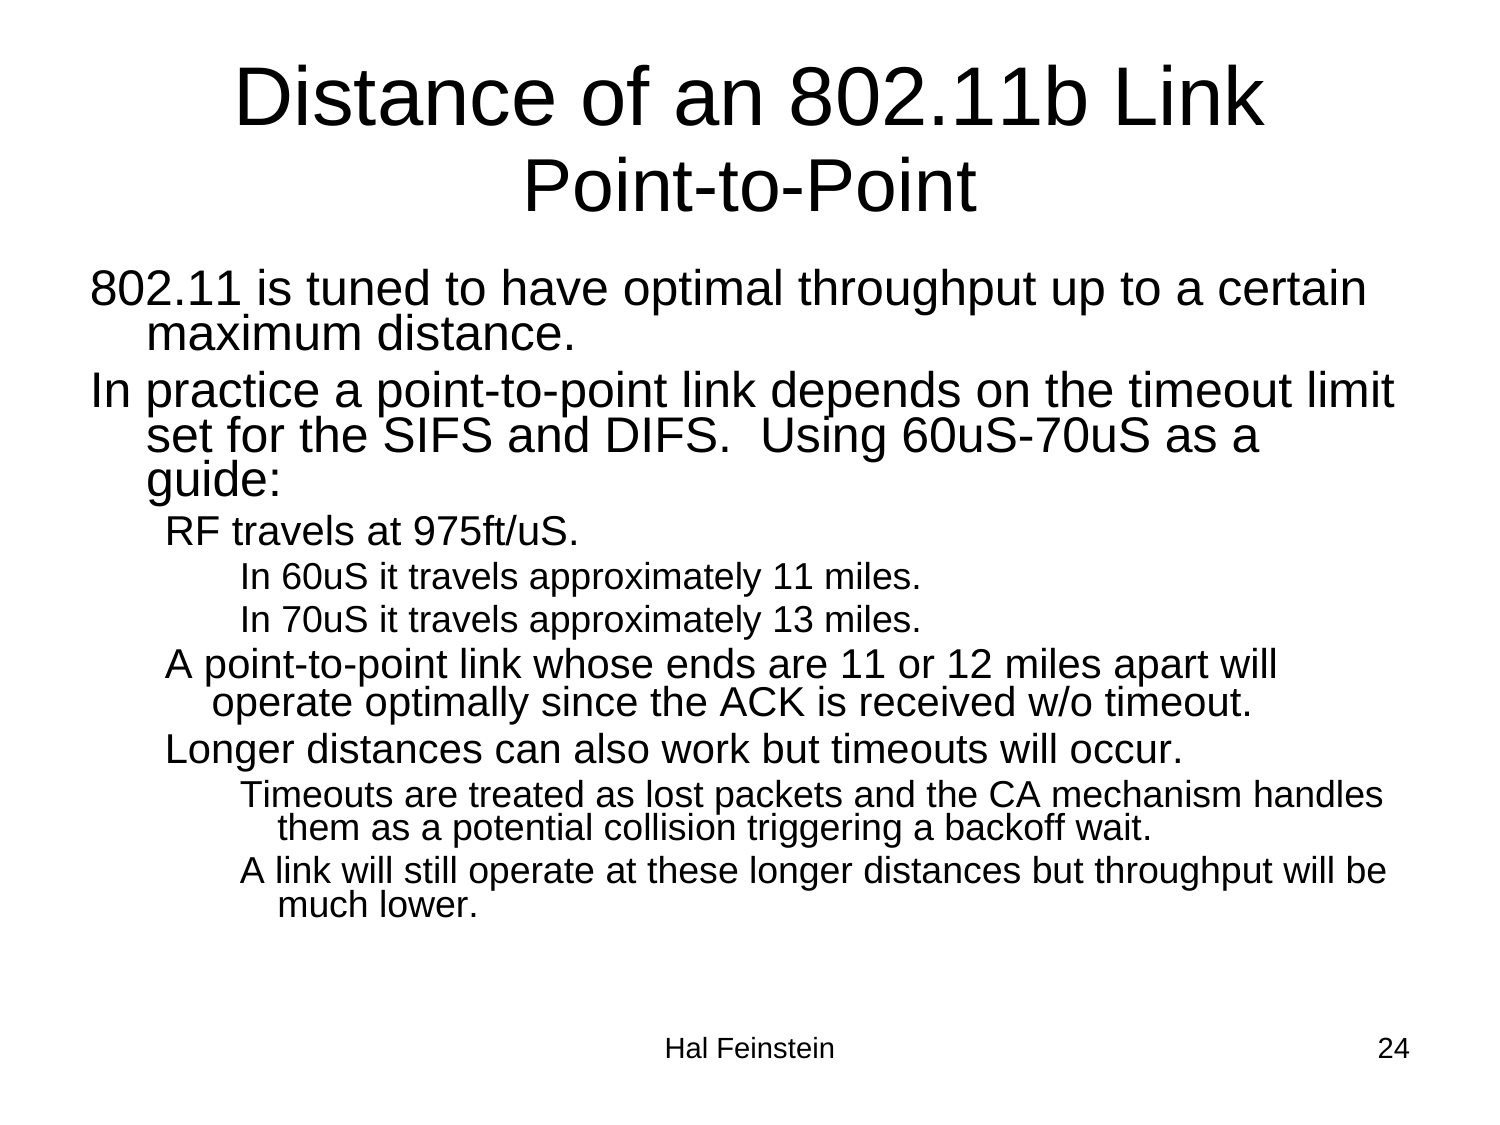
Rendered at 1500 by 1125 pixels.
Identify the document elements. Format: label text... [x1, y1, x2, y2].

list 802.11 is tuned to have optimal throughput up to a certain maximum distance. In practice a point-to-point link depends on the timeout limit set for the SIFS and DIFS. Using 60uS-70uS as a guide: RF travels at 975ft/uS. In 60uS it travels approximately 11 miles. In 70uS it travels approximately 13 miles. A point-to-point link whose ends are 11 or 12 miles apart will operate optimally since the ACK is received w/o timeout. Longer distances can also work but timeouts will occur. Timeouts are treated as lost packets and the CA mechanism handles them as a potential collision triggering a backoff wait. A link will still operate at these longer distances but throughput will be much lower. [75, 262, 1426, 1006]
title Distance of an 802.11b Link Point-to-Point [75, 36, 1426, 242]
